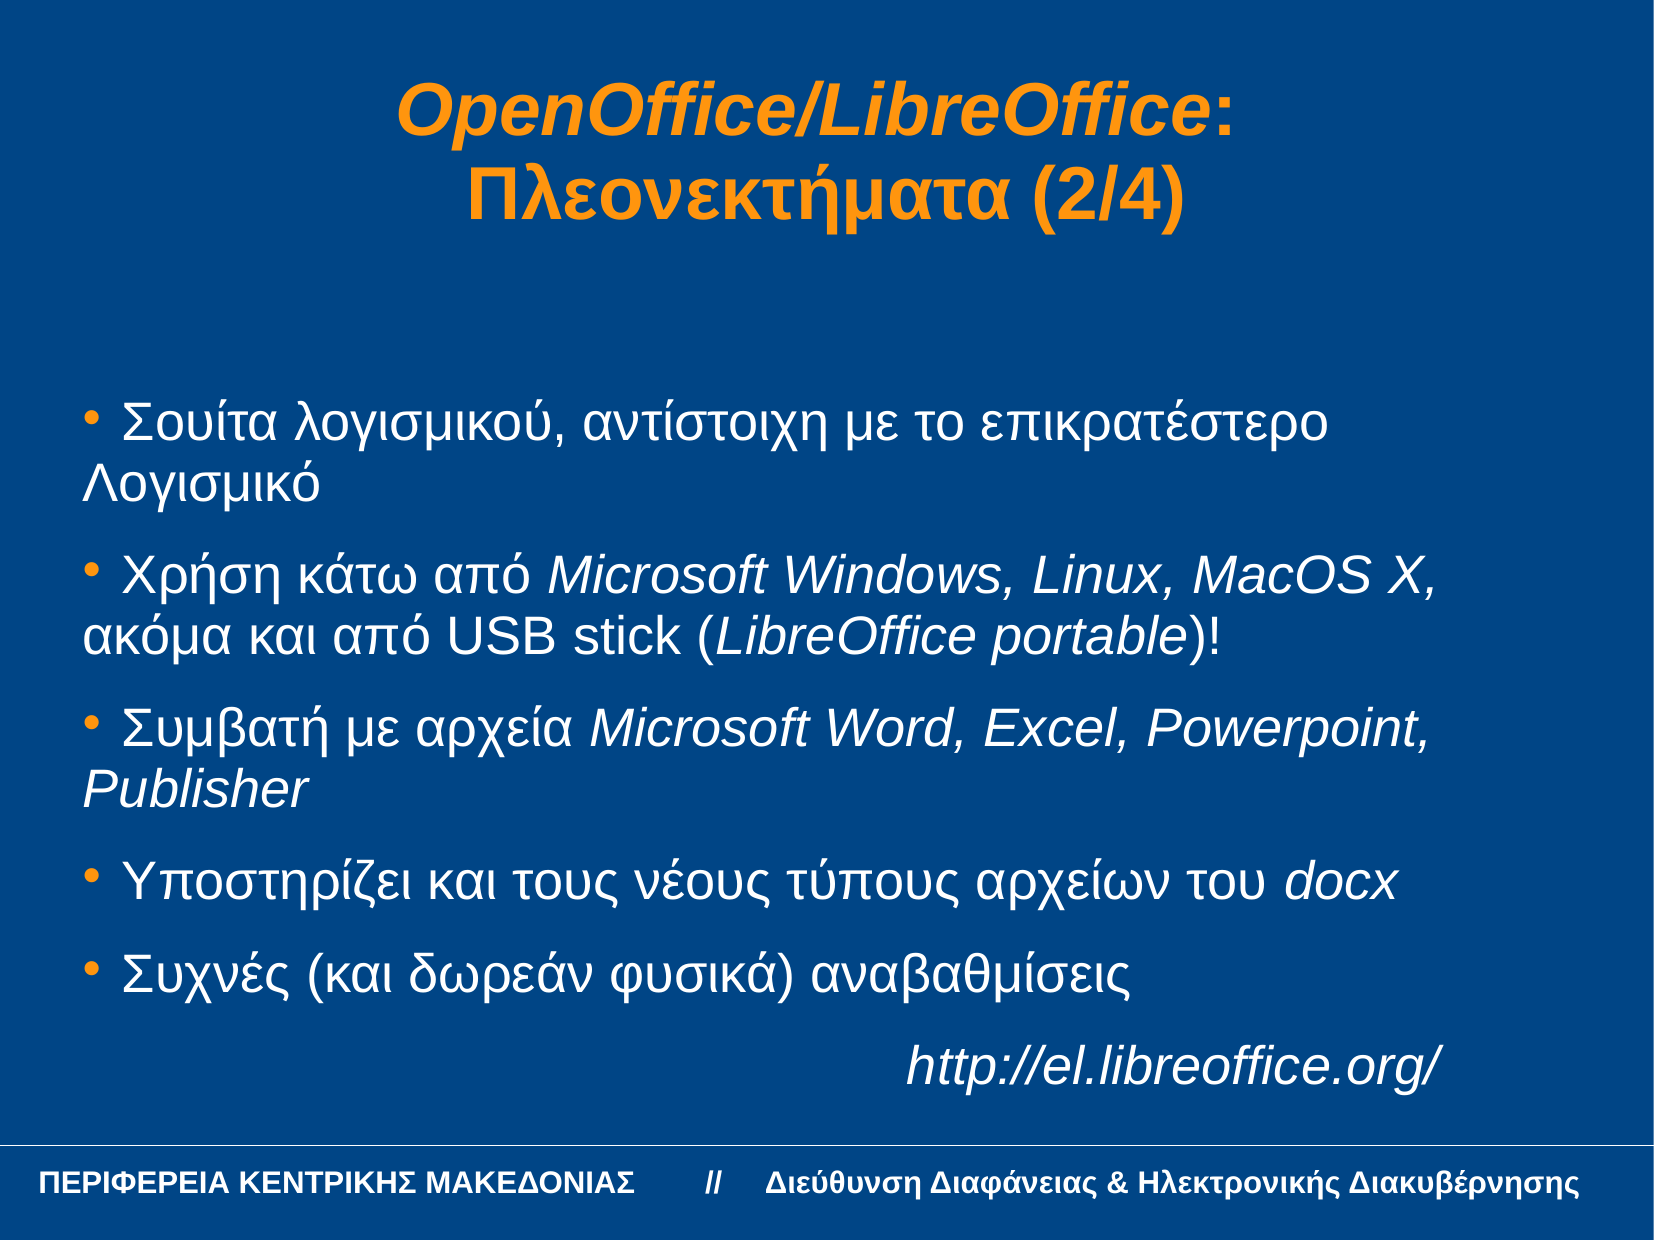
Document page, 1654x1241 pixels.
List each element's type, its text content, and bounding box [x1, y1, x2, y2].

text_box ΠΕΡΙΦΕΡΕΙΑ ΚΕΝΤΡΙΚΗΣ ΜΑΚΕΔΟΝΙΑΣ // Διεύθυνση Διαφάνειας & Ηλεκτρονικής Διακυβέρνησης [23, 1157, 1654, 1208]
list Σουίτα λογισμικού, αντίστοιχη με το επικρατέστερο Λογισμικό Χρήση κάτω από Microsoft Windows, Linux, MacOS X, ακόμα και από USB stick (LibreOffice portable)! Συμβατή με αρχεία Microsoft Word, Excel, Powerpoint, Publisher Υποστηρίζει και τους νέους τύπους αρχείων του docx Συχνές (και δωρεάν φυσικά) αναβαθμίσεις http://el.libreoffice.org/ [82, 290, 1571, 1099]
text_box OpenOffice/LibreOffice: Πλεονεκτήματα (2/4) [82, 47, 1571, 252]
